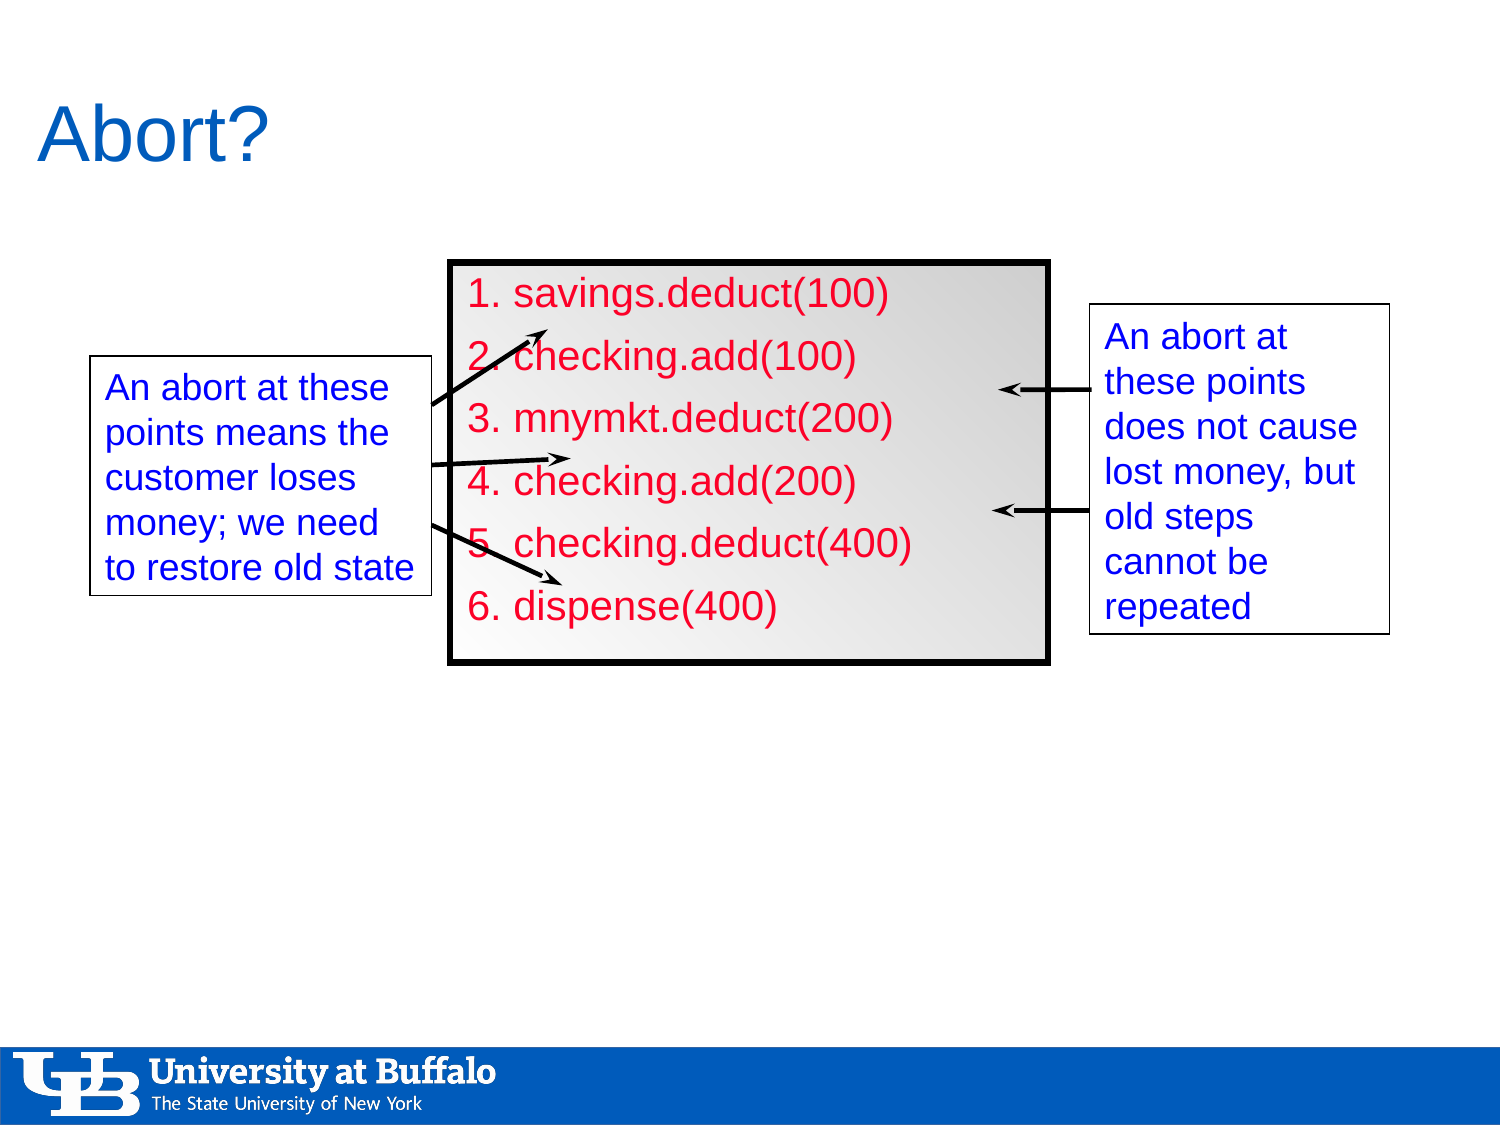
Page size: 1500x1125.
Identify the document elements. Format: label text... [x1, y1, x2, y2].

list 1. savings.deduct(100) 2. checking.add(100) 3. mnymkt.deduct(200) 4. checking.add(200) 5. checking.deduct(400) 6. dispense(400) [114, 195, 1375, 1005]
text_box An abort at these points does not cause lost money, but old steps cannot be repeated [1089, 304, 1390, 635]
text_box An abort at these points means the customer loses money; we need to restore old state [89, 355, 432, 596]
title Abort? [37, 40, 1388, 228]
picture [13, 1052, 496, 1116]
